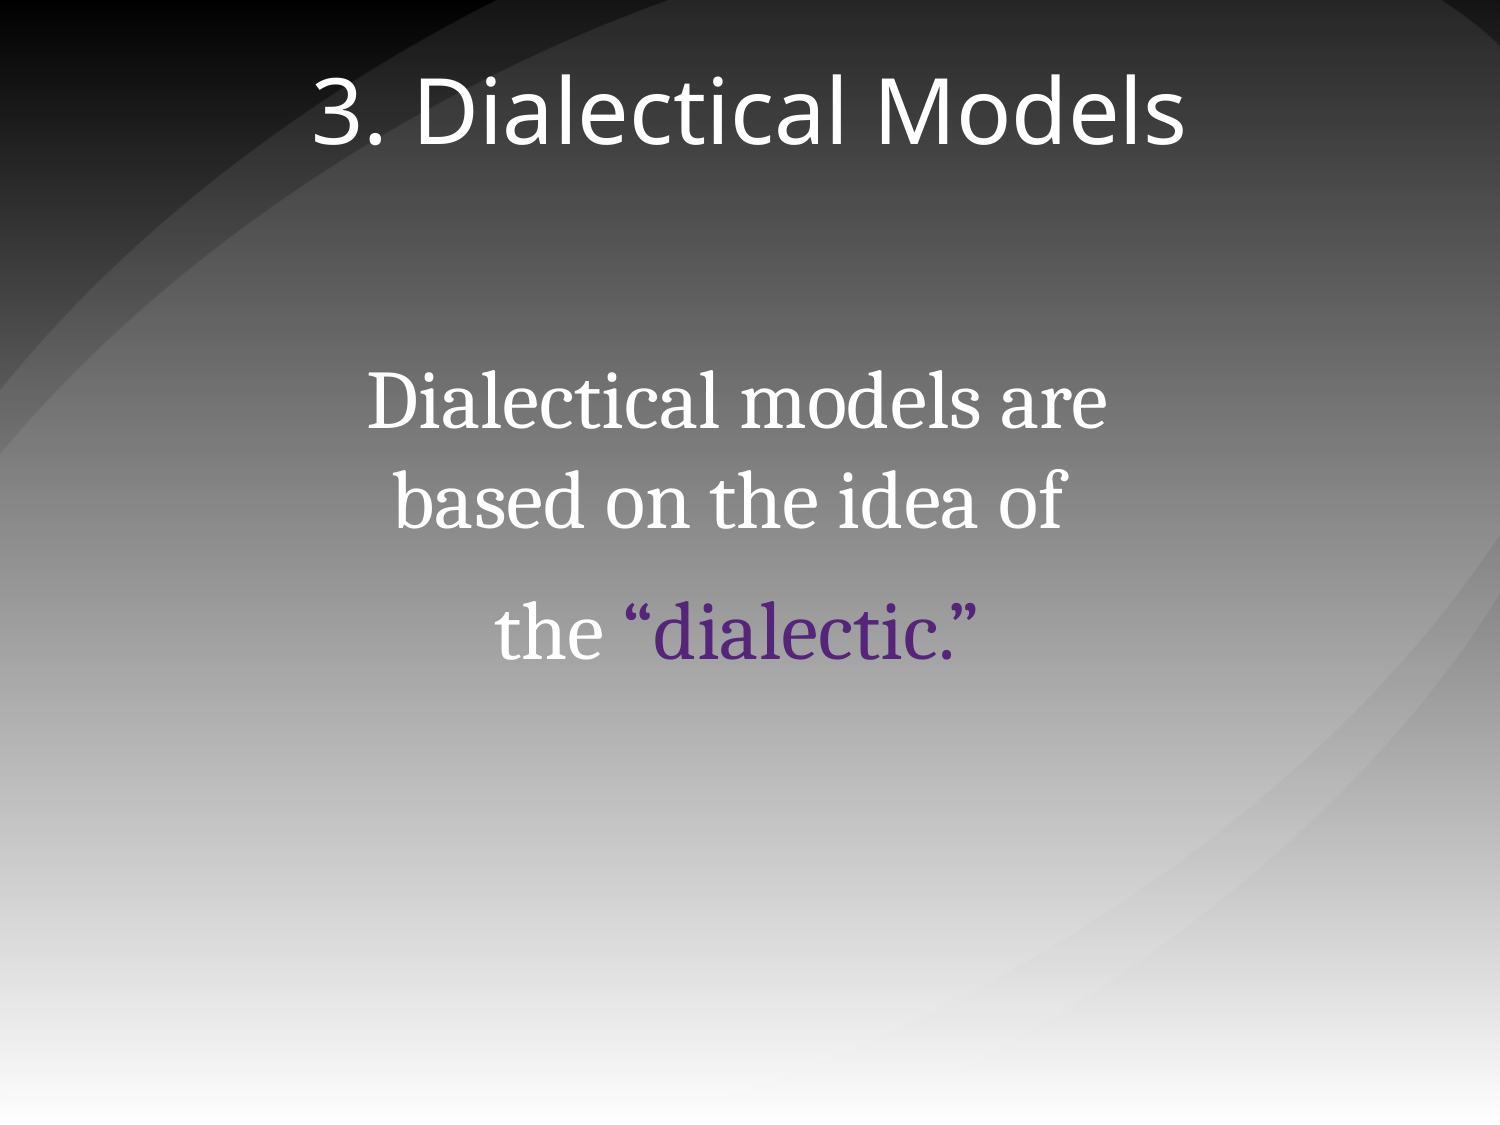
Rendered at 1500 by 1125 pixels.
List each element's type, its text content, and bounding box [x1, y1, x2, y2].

list Dialectical models are based on the idea of the “dialectic.” [287, 337, 1188, 975]
title 3. Dialectical Models [283, 45, 1216, 288]
picture [0, 0, 1500, 1125]
